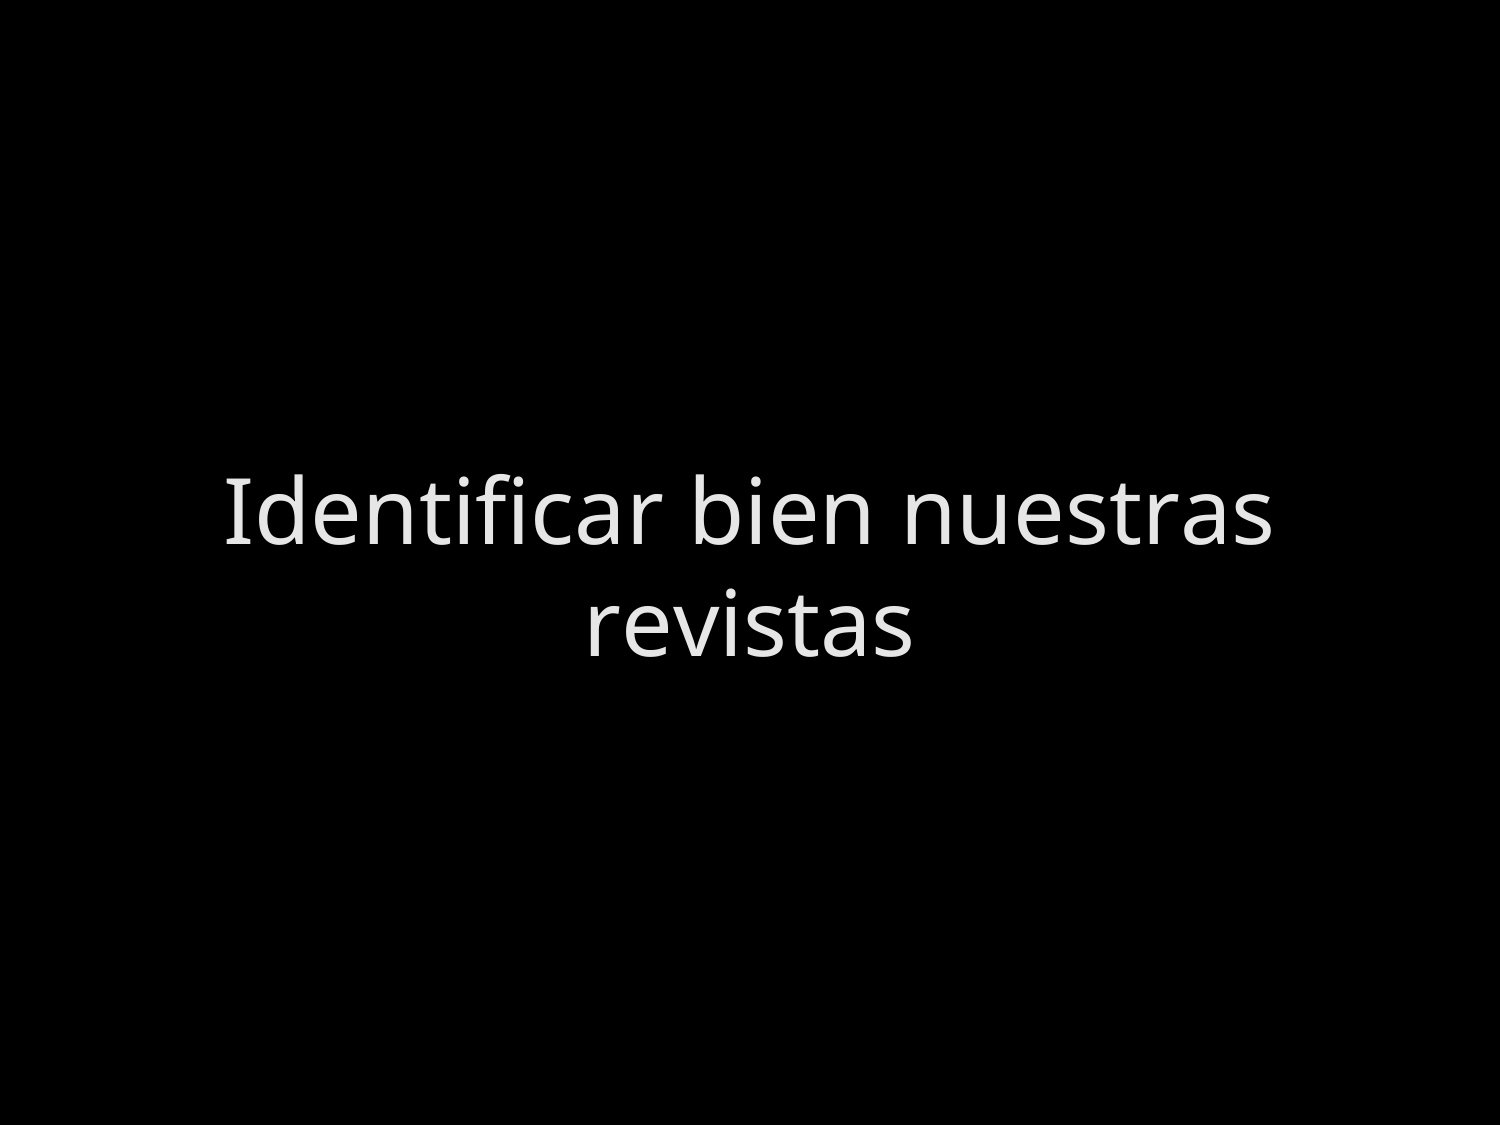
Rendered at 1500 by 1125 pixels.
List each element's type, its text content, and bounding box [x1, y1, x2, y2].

subtitle Identificar bien nuestras revistas [109, 112, 1391, 1013]
